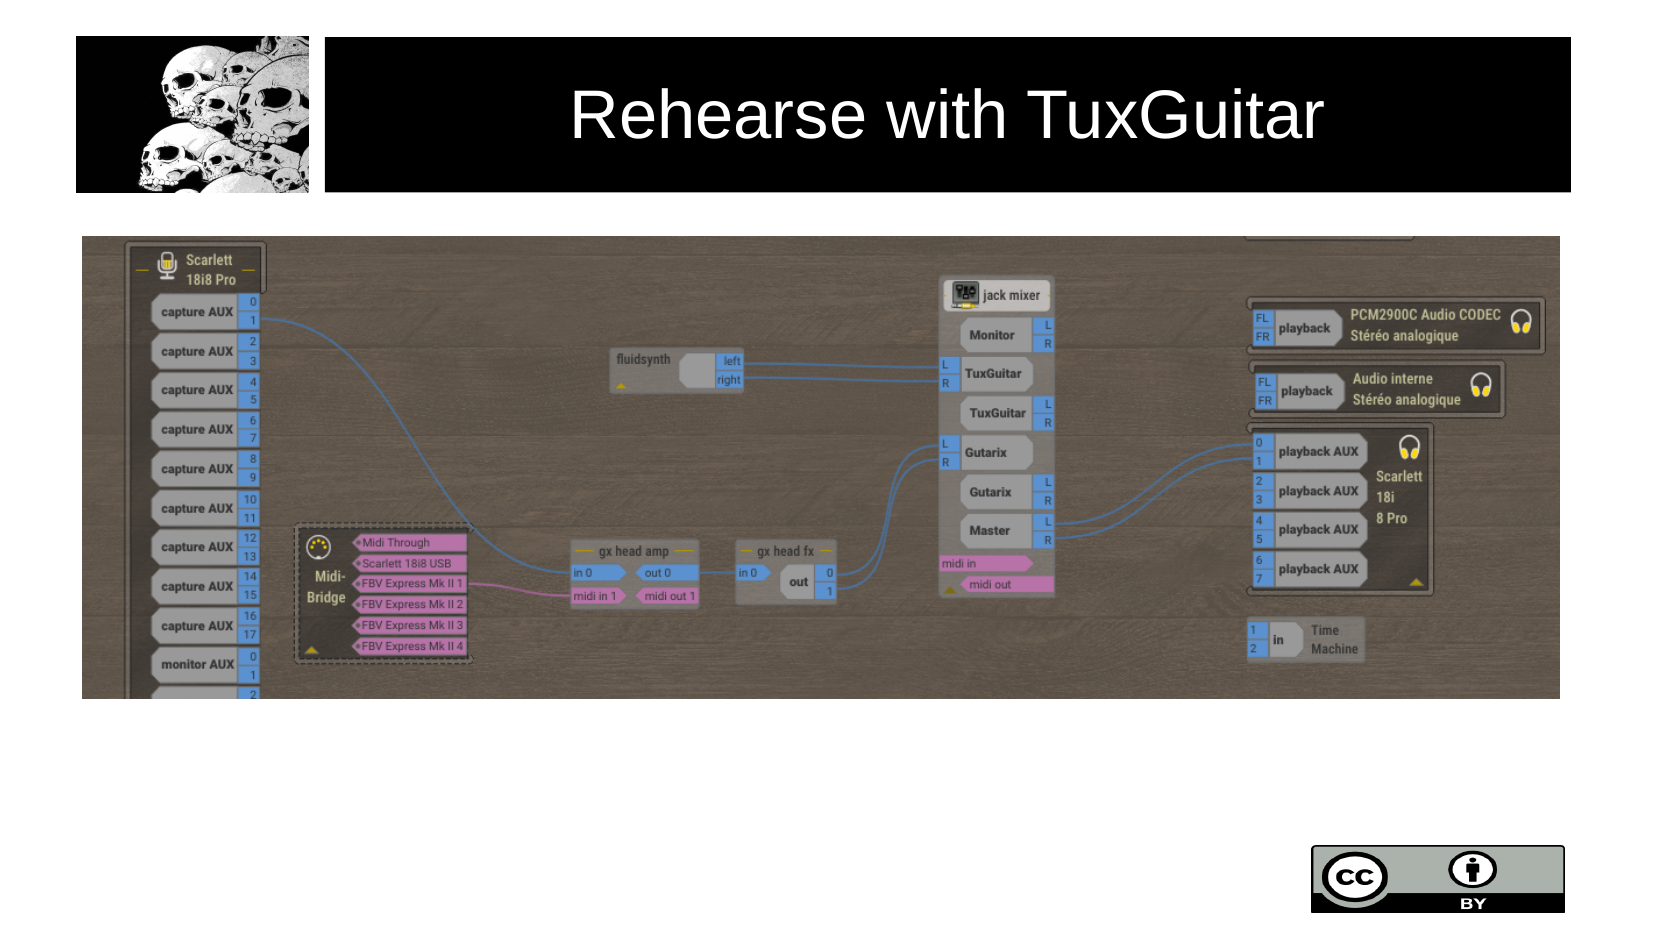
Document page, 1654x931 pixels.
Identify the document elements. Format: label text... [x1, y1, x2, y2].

picture [76, 36, 309, 193]
picture [82, 236, 1560, 699]
title Rehearse with TuxGuitar [324, 37, 1571, 193]
picture [1311, 845, 1565, 913]
